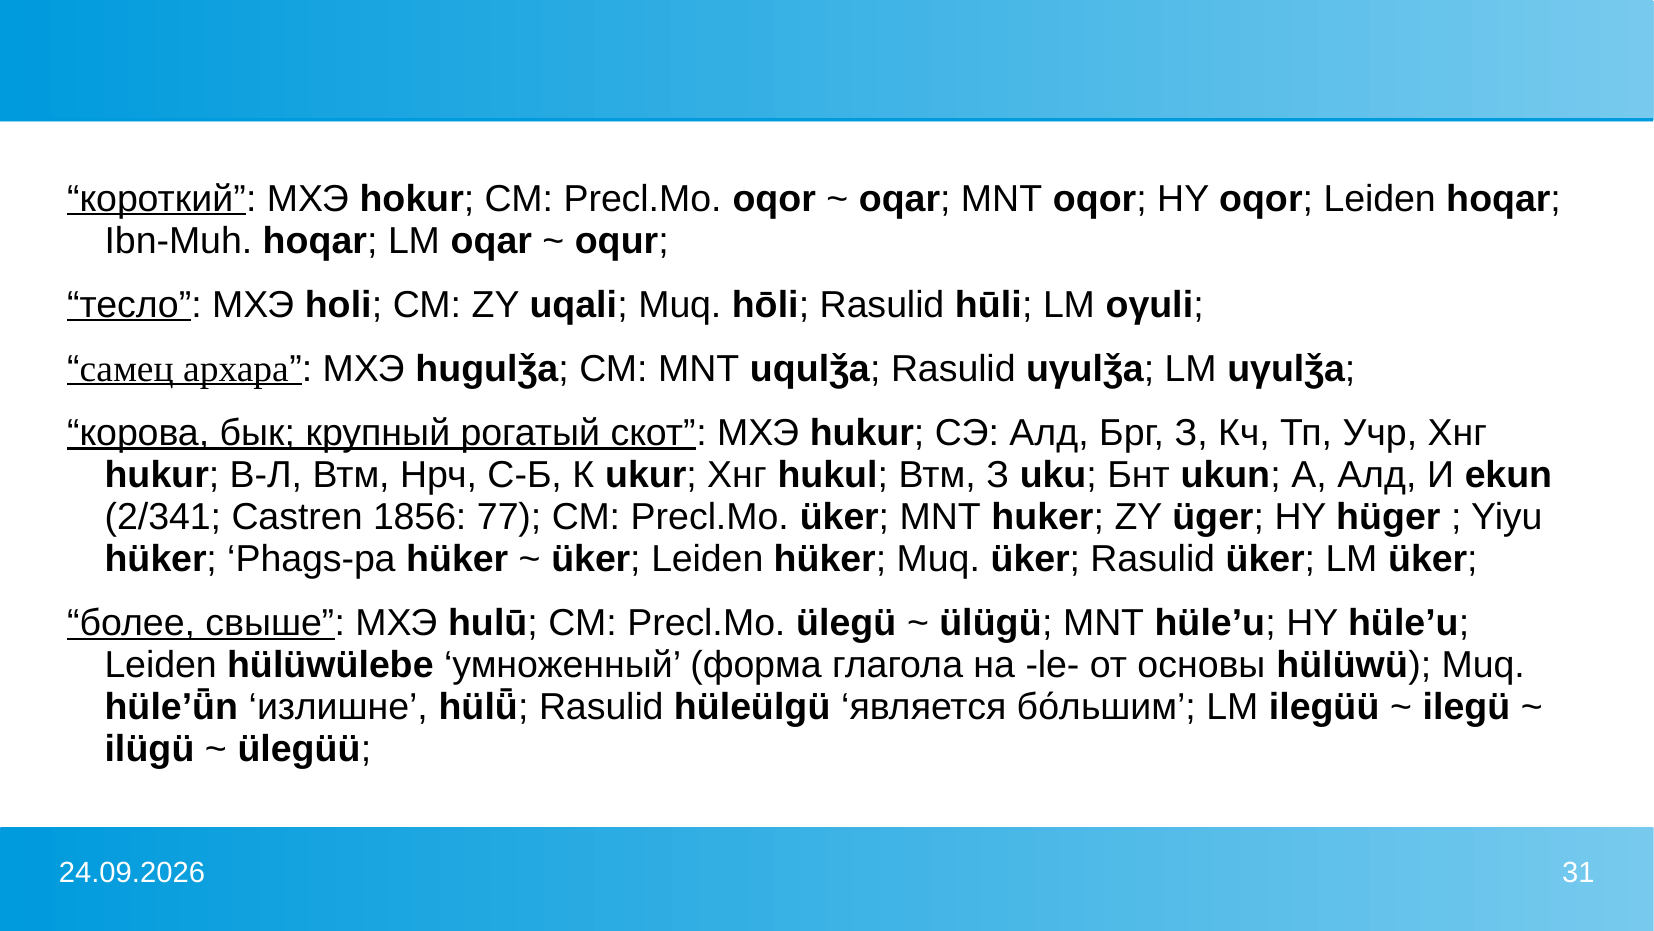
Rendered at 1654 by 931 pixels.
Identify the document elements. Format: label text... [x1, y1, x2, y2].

list “короткий”: МХЭ hokur; СМ: Precl.Mo. oqor ~ oqar; MNT oqor; HY oqor; Leiden hoqar; Ibn-Muh. hoqar; LM oqar ~ oqur; “тесло”: МХЭ holi; СМ: ZY uqali; Muq. hōli; Rasulid hūli; LM oγuli; “самец архара”: МХЭ hugulǯa; СМ: MNT uqulǯa; Rasulid uγulǯa; LM uγulǯa; “корова, бык; крупный рогатый скот”: МХЭ hukur; СЭ: Алд, Брг, З, Кч, Тп, Учр, Хнг hukur; В-Л, Втм, Нрч, С-Б, К ukur; Хнг hukul; Втм, З uku; Бнт ukun; А, Алд, И ekun (2/341; Castren 1856: 77); СМ: Precl.Mo. üker; MNT huker; ZY üger; HY hüger ; Yiyu hüker; ‘Phags-pa hüker ~ üker; Leiden hüker; Muq. üker; Rasulid üker; LM üker; “более, свыше”: МХЭ hulū; СМ: Precl.Mo. ülegü ~ ülügü; MNT hüle’u; HY hüle’u; Leiden hülüwülebe ‘умноженный’ (форма глагола на -le- от основы hülüwü); Muq. hüle’ǖn ‘излишне’, hülǖ; Rasulid hüleülgü ‘является бо́льшим’; LM ilegüü ~ ilegü ~ ilügü ~ ülegüü; [29, 177, 1565, 768]
